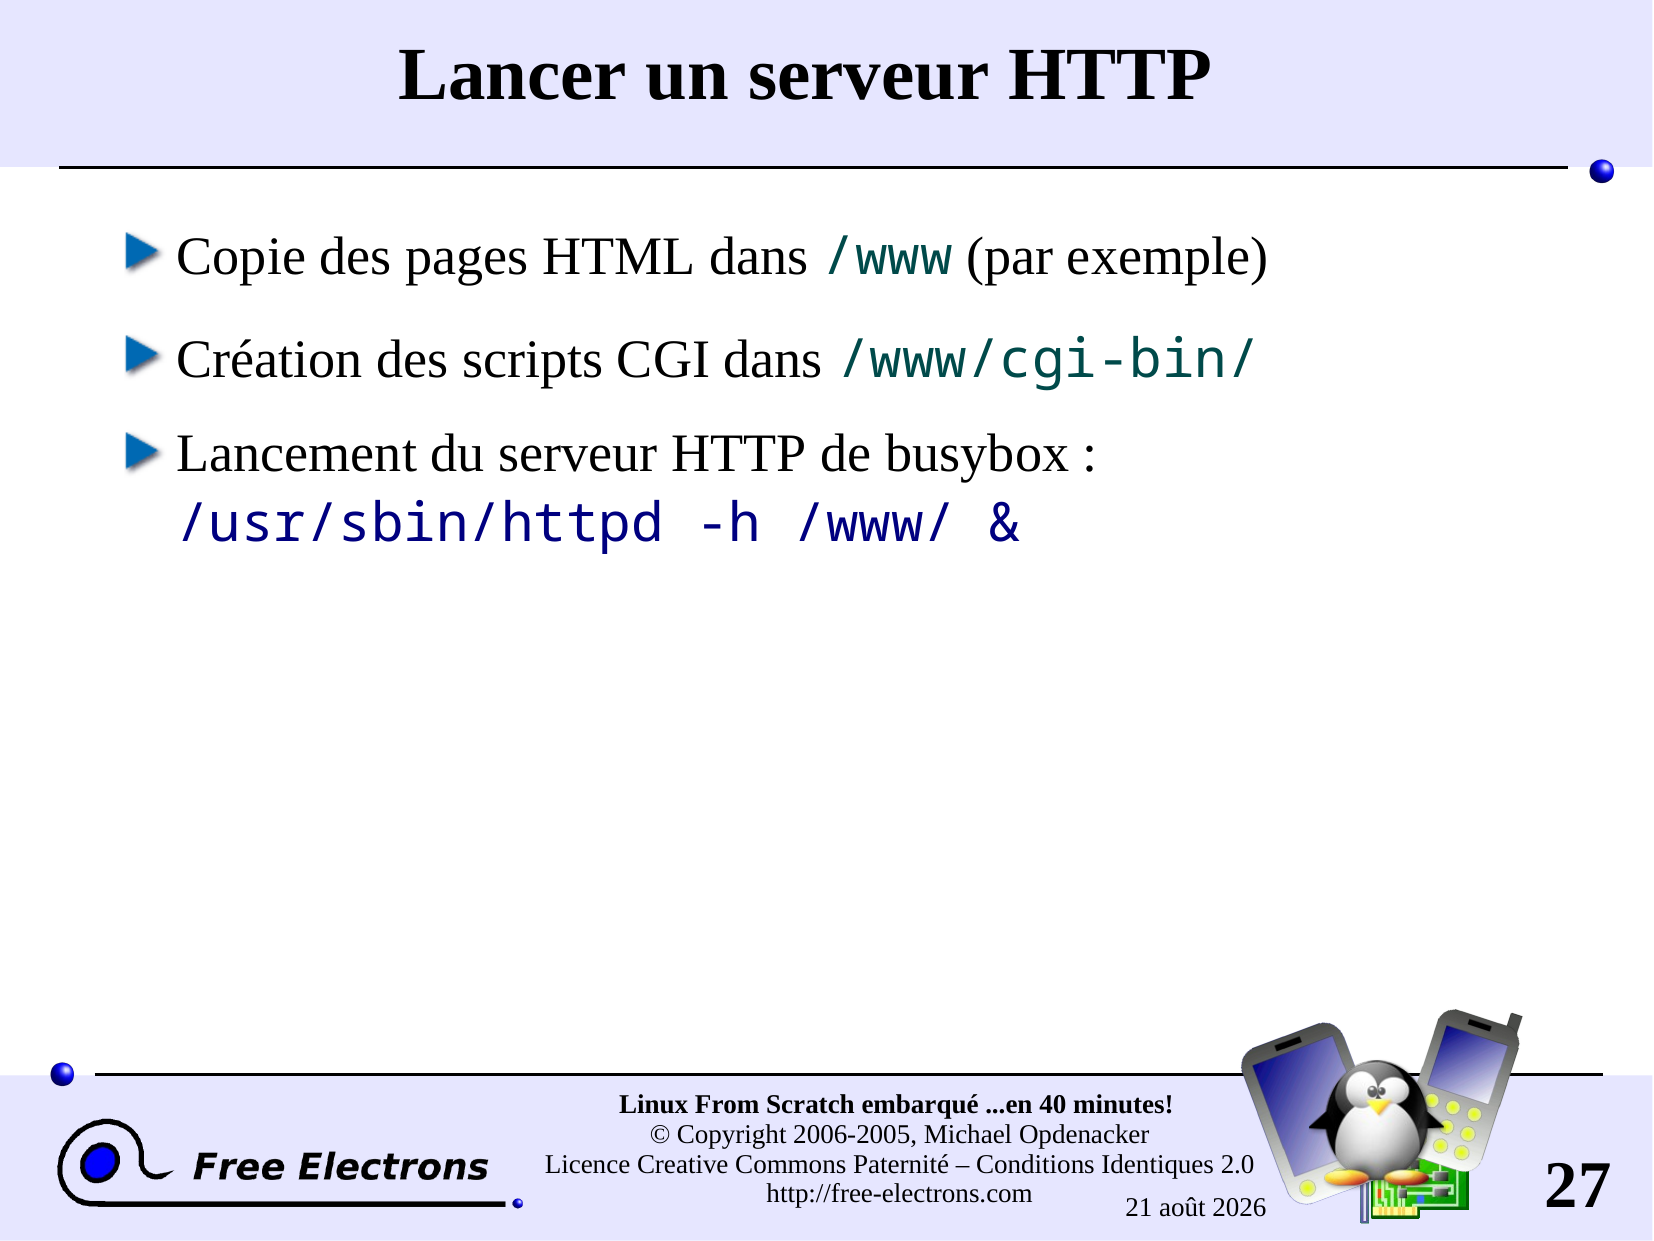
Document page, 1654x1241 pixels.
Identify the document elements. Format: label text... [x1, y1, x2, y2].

picture [50, 1108, 527, 1216]
picture [1231, 1008, 1537, 1241]
list Copie des pages HTML dans /www (par exemple) Création des scripts CGI dans /www/cgi-bin/ Lancement du serveur HTTP de busybox : /usr/sbin/httpd -h /www/ & [105, 216, 1518, 1067]
title Lancer un serveur HTTP [60, 25, 1551, 124]
